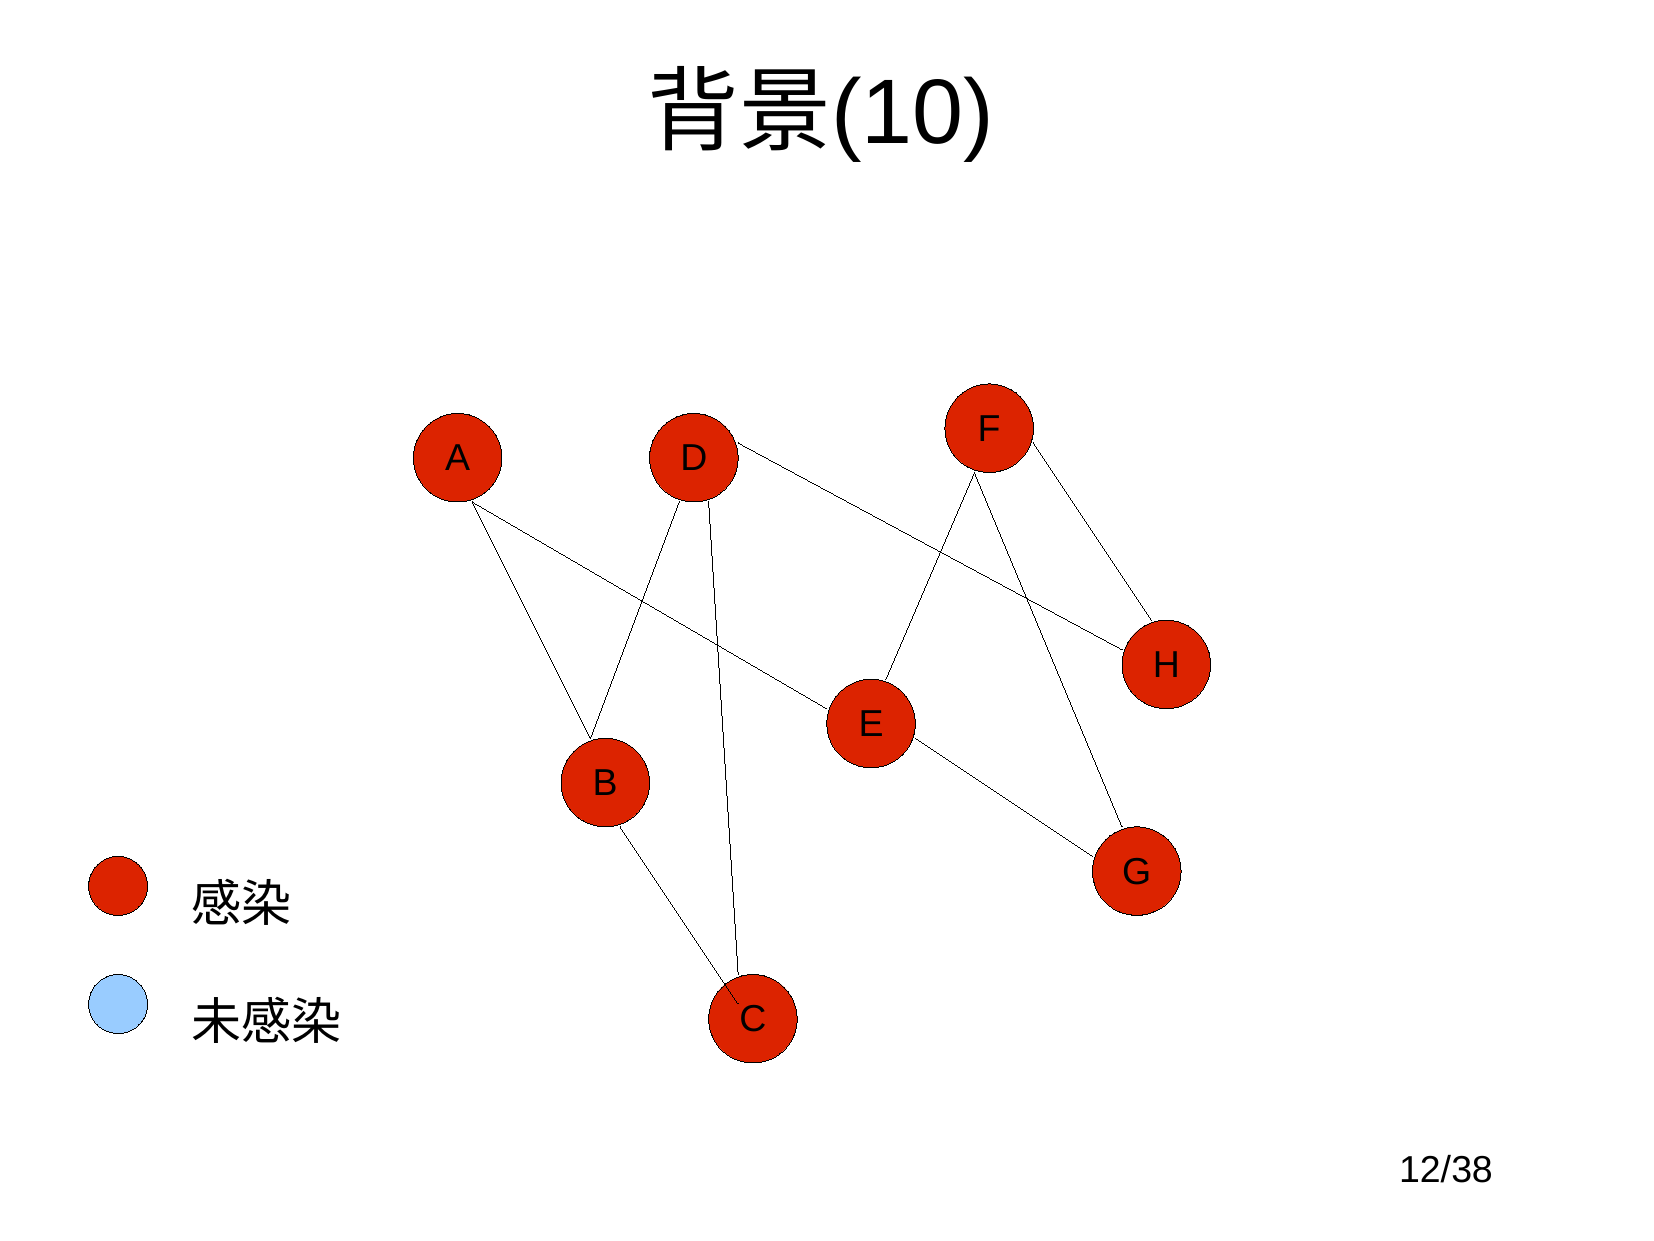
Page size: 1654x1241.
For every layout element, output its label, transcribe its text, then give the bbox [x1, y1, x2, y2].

text_box [88, 856, 148, 916]
text_box <番号>/38 [1413, 1140, 1608, 1211]
text_box [88, 974, 148, 1034]
text_box G [1092, 826, 1182, 916]
text_box E [826, 679, 916, 768]
text_box 感染 [177, 856, 384, 922]
text_box C [708, 974, 798, 1063]
text_box A [413, 413, 502, 502]
title 背景(10) [76, 0, 1565, 208]
text_box B [561, 738, 650, 827]
text_box F [944, 383, 1034, 473]
text_box 未感染 [177, 974, 384, 1040]
text_box D [649, 413, 739, 502]
text_box H [1122, 620, 1211, 709]
list [82, 206, 1571, 1109]
